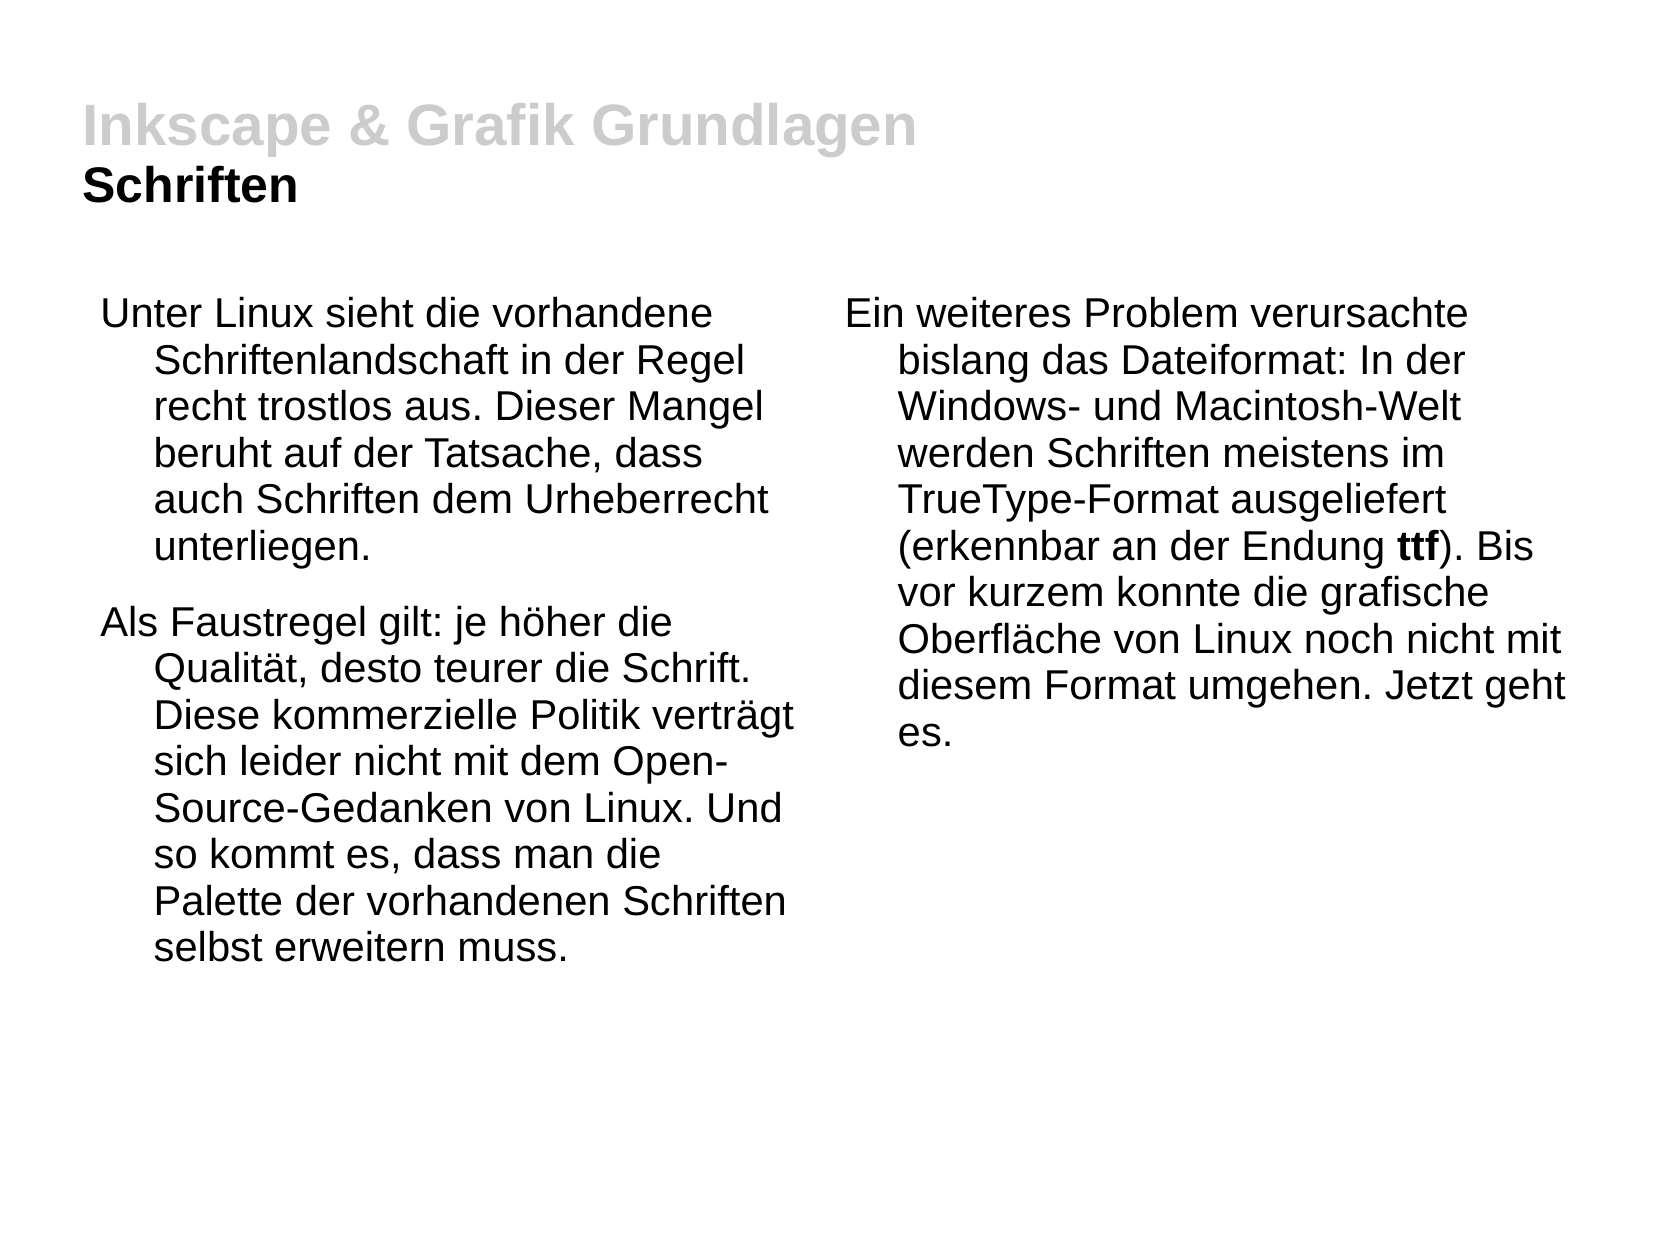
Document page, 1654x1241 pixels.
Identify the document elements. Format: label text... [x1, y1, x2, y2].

list Unter Linux sieht die vorhandene Schriftenlandschaft in der Regel recht trostlos aus. Dieser Mangel beruht auf der Tatsache, dass auch Schriften dem Urheberrecht unterliegen. Als Faustregel gilt: je höher die Qualität, desto teurer die Schrift. Diese kommerzielle Politik verträgt sich leider nicht mit dem Open-Source-Gedanken von Linux. Und so kommt es, dass man die Palette der vorhandenen Schriften selbst erweitern muss. [82, 290, 798, 1182]
title Inkscape & Grafik Grundlagen Schriften [82, 49, 1571, 257]
list Ein weiteres Problem verursachte bislang das Dateiformat: In der Windows- und Macintosh-Welt werden Schriften meistens im TrueType-Format ausgeliefert (erkennbar an der Endung ttf). Bis vor kurzem konnte die grafische Oberfläche von Linux noch nicht mit diesem Format umgehen. Jetzt geht es. [826, 290, 1572, 1125]
